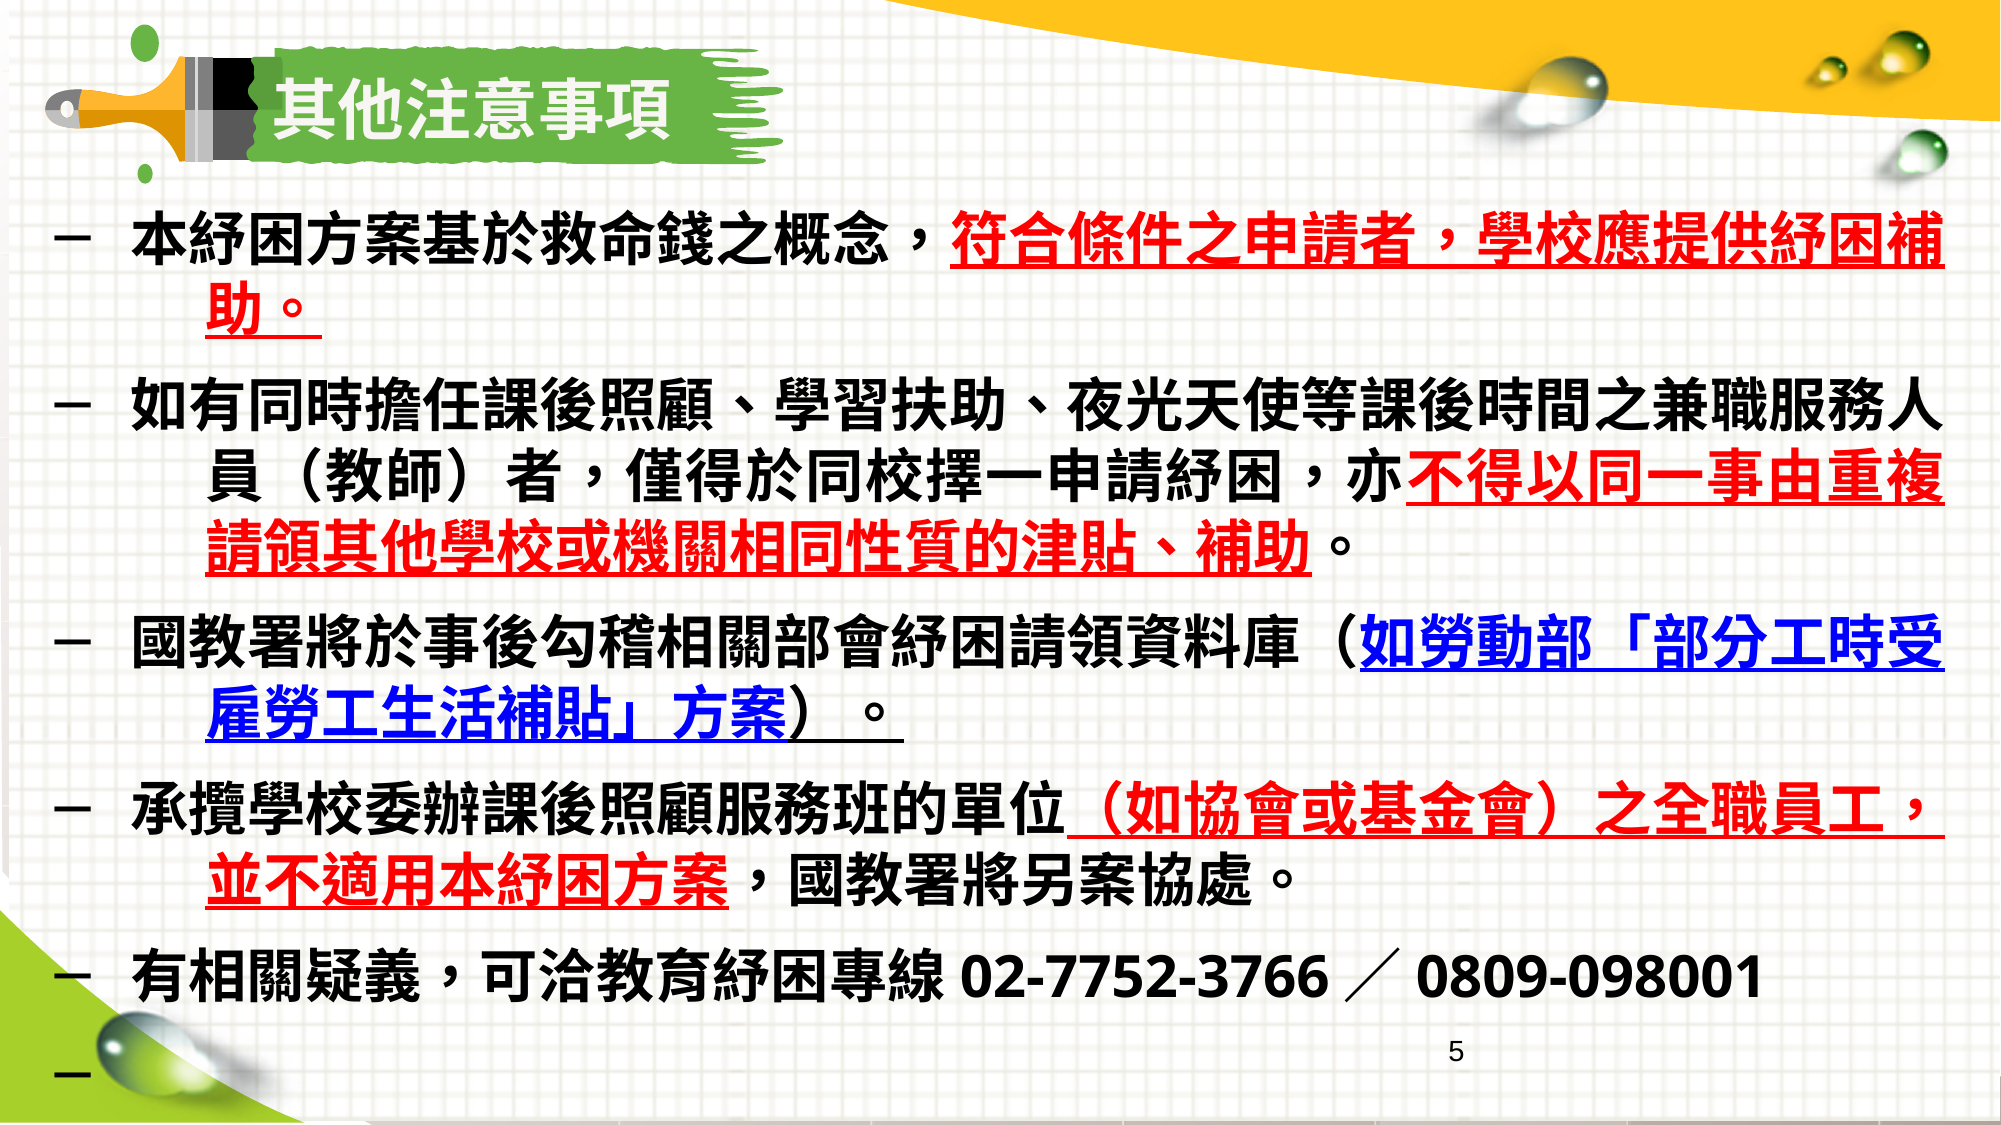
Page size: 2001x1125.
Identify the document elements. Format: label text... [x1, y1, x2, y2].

text_box 本紓困方案基於救命錢之概念，符合條件之申請者，學校應提供紓困補助。 如有同時擔任課後照顧、學習扶助、夜光天使等課後時間之兼職服務人員（教師）者，僅得於同校擇一申請紓困，亦不得以同一事由重複請領其他學校或機關相同性質的津貼、補助。 國教署將於事後勾稽相關部會紓困請領資料庫（如勞動部「部分工時受雇勞工生活補貼」方案）。 承攬學校委辦課後照顧服務班的單位（如協會或基金會）之全職員工，並不適用本紓困方案，國教署將另案協處。 有相關疑義，可洽教育紓困專線02-7752-3766／0809-098001 [40, 193, 1960, 1118]
text_box [45, 46, 766, 165]
text_box [137, 163, 153, 184]
text_box 其他注意事項 [209, 60, 800, 155]
text_box [130, 24, 159, 62]
